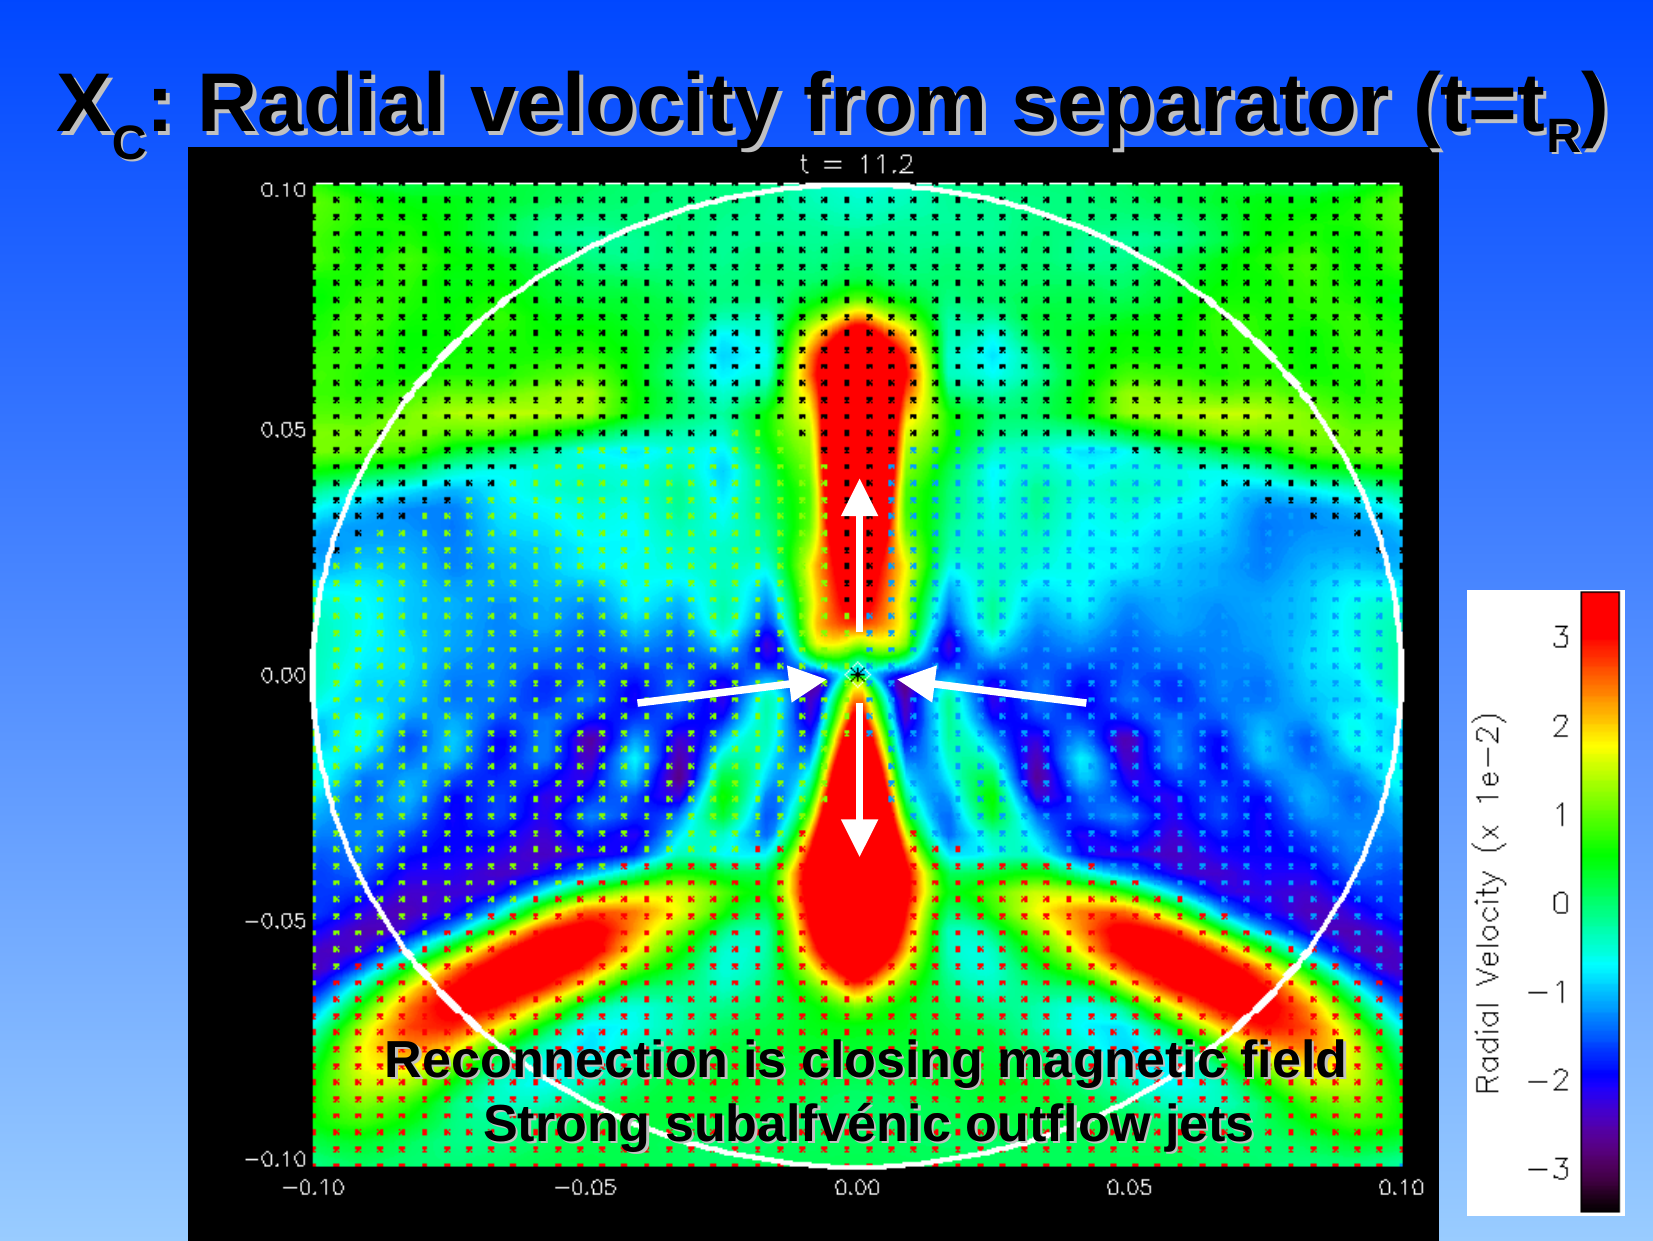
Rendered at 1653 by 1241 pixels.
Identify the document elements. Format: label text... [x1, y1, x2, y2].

title XC: Radial velocity from separator (t=tR) [0, 0, 1653, 218]
picture [1467, 590, 1625, 1216]
picture [188, 218, 1439, 1241]
text_box Reconnection is closing magnetic field [370, 1026, 1364, 1096]
text_box Strong subalfvénic outflow jets [468, 1090, 1270, 1160]
